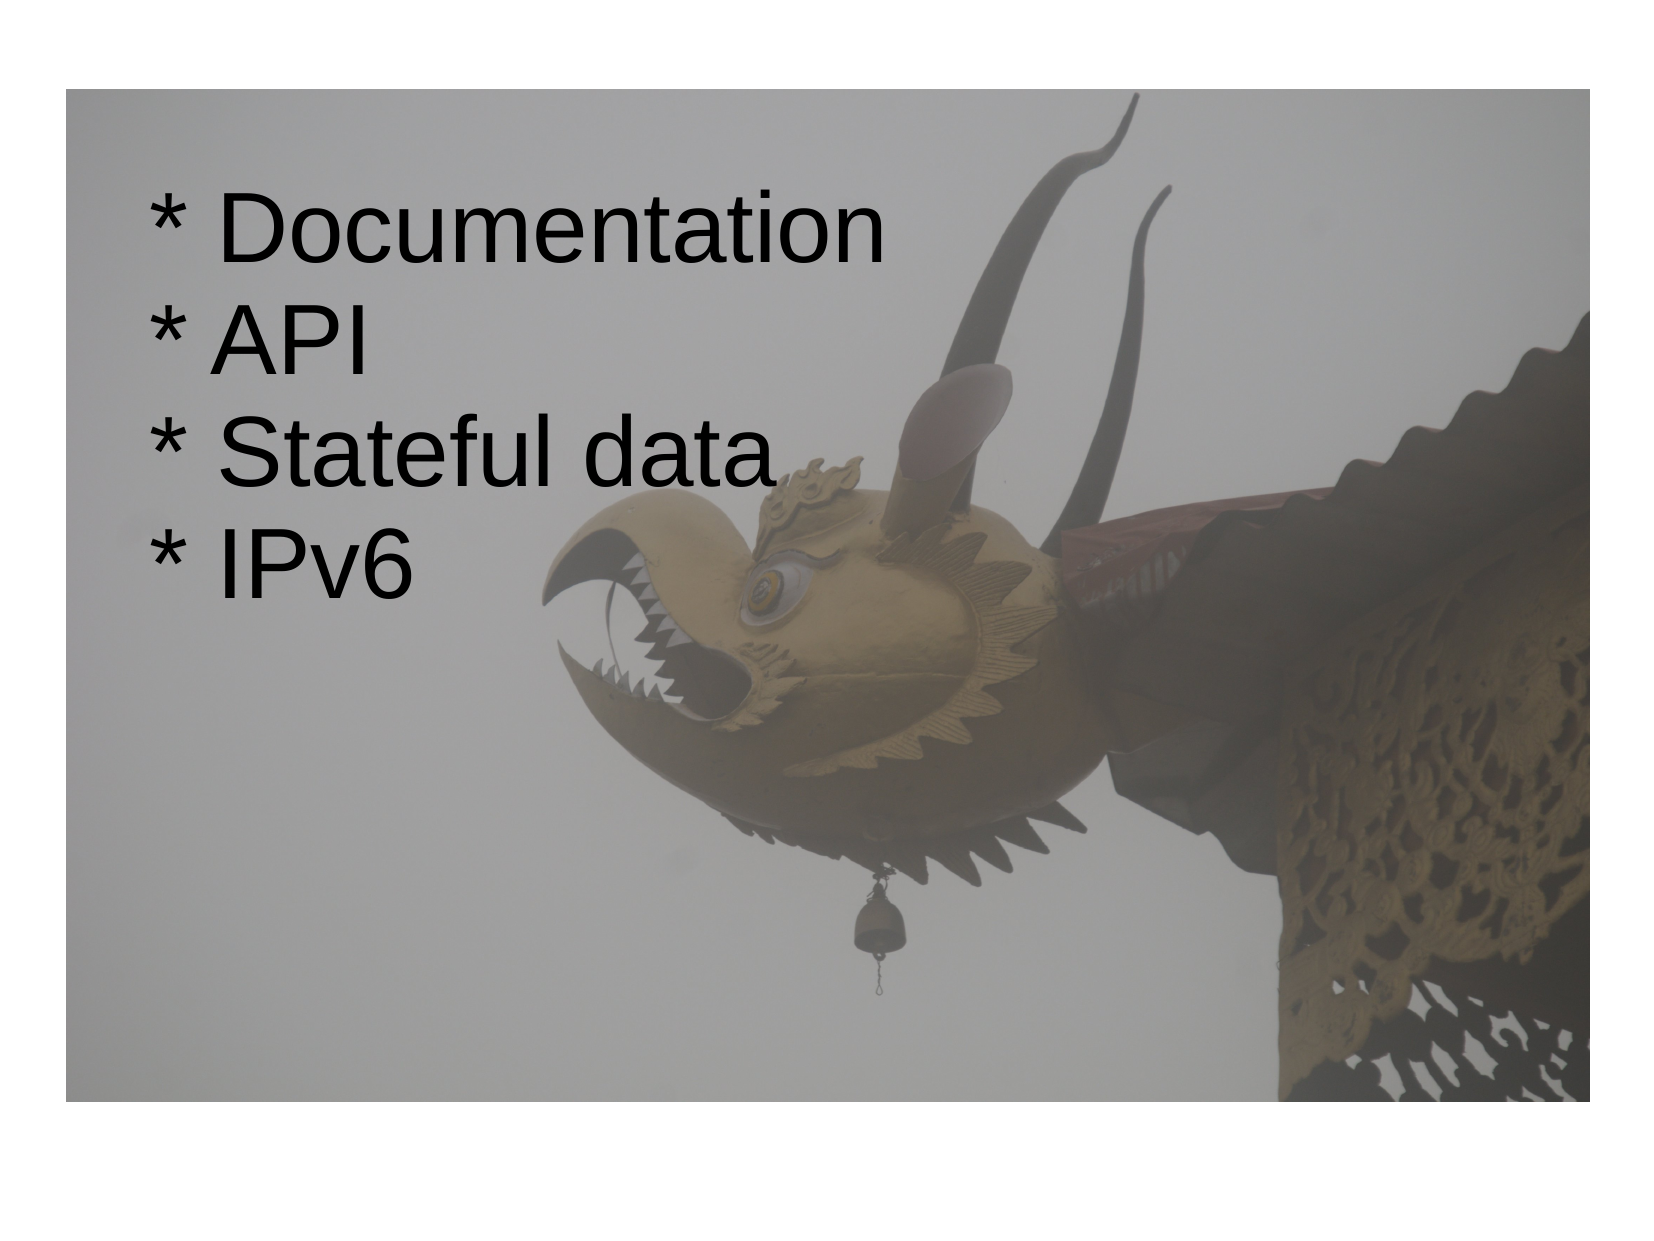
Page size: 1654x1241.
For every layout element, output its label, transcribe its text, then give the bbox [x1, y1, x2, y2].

picture [66, 89, 1591, 1102]
text_box * Documentation * API * Stateful data * IPv6 [135, 165, 904, 627]
